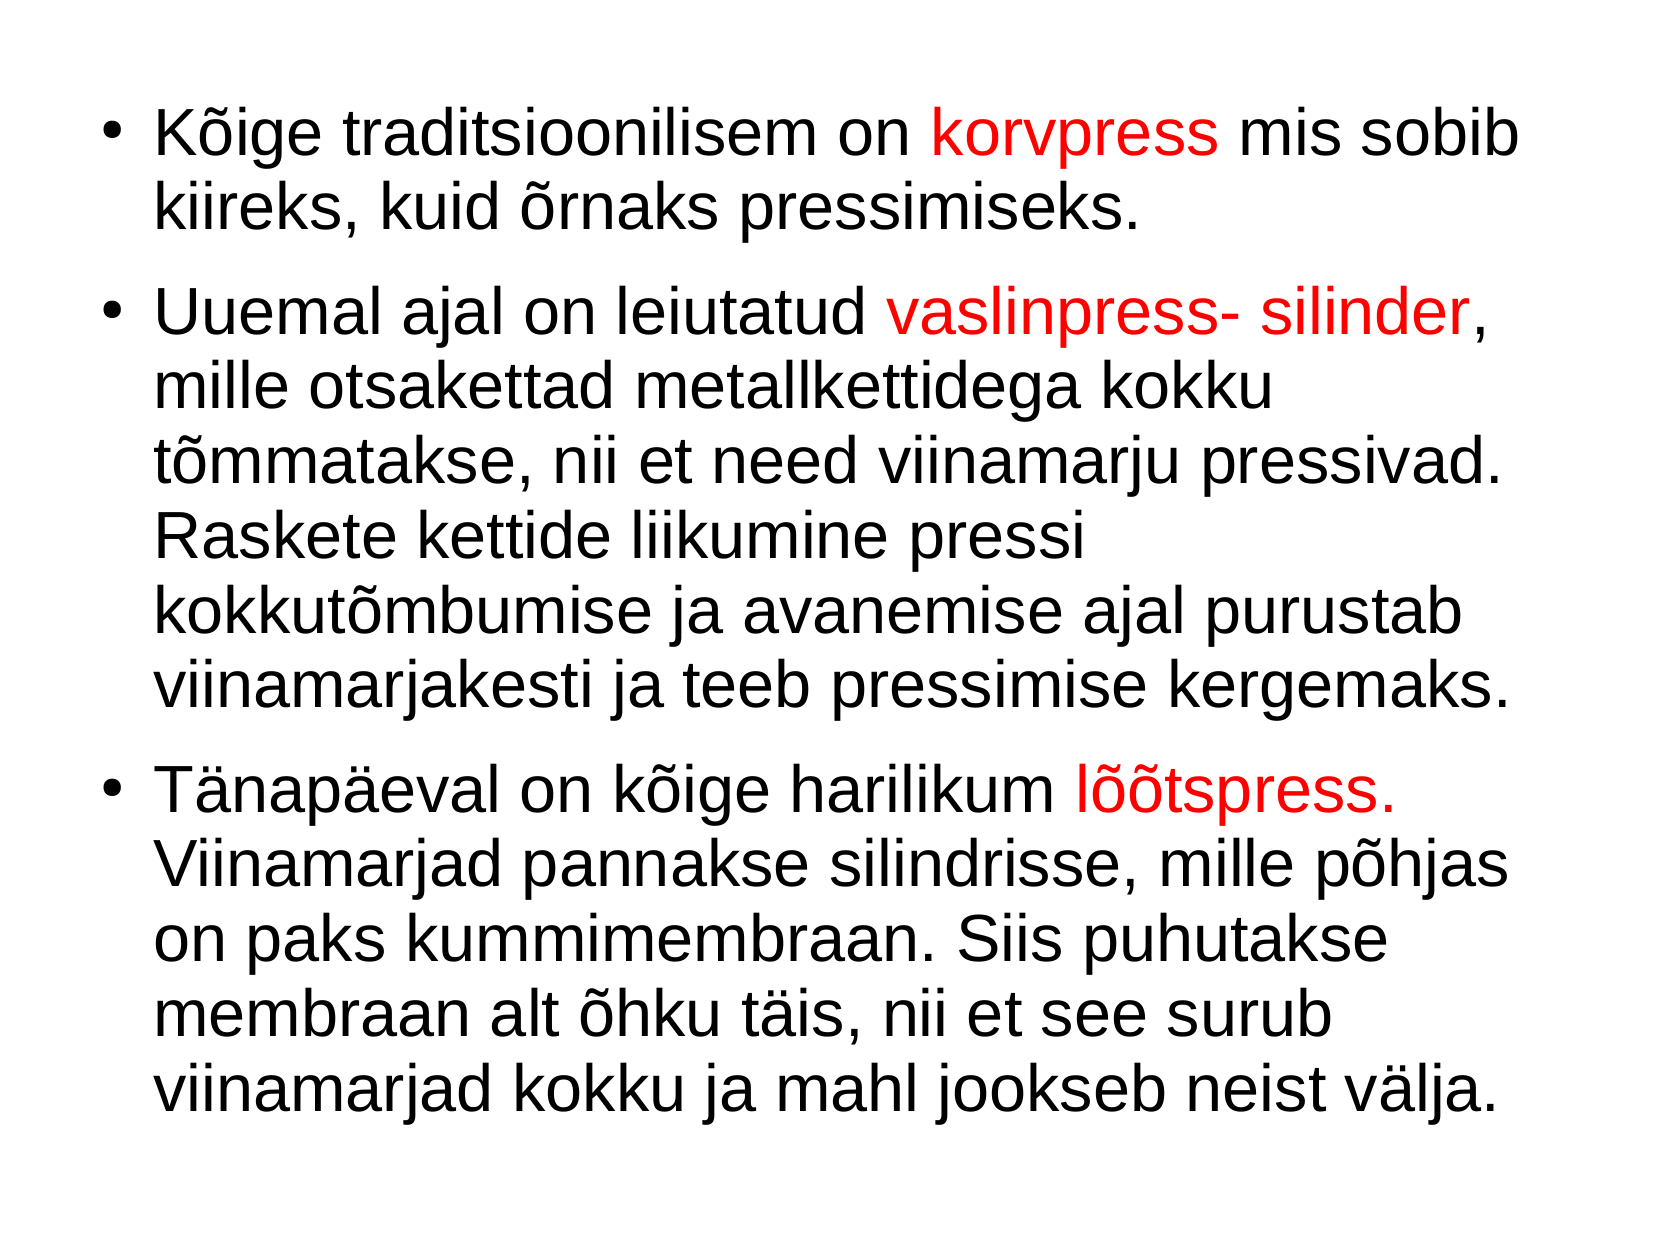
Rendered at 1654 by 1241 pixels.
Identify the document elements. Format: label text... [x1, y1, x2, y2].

list Kõige traditsioonilisem on korvpress mis sobib kiireks, kuid õrnaks pressimiseks. Uuemal ajal on leiutatud vaslinpress- silinder, mille otsakettad metallkettidega kokku tõmmatakse, nii et need viinamarju pressivad. Raskete kettide liikumine pressi kokkutõmbumise ja avanemise ajal purustab viinamarjakesti ja teeb pressimise kergemaks. Tänapäeval on kõige harilikum lõõtspress. Viinamarjad pannakse silindrisse, mille põhjas on paks kummimembraan. Siis puhutakse membraan alt õhku täis, nii et see surub viinamarjad kokku ja mahl jookseb neist välja. [82, 94, 1571, 1223]
